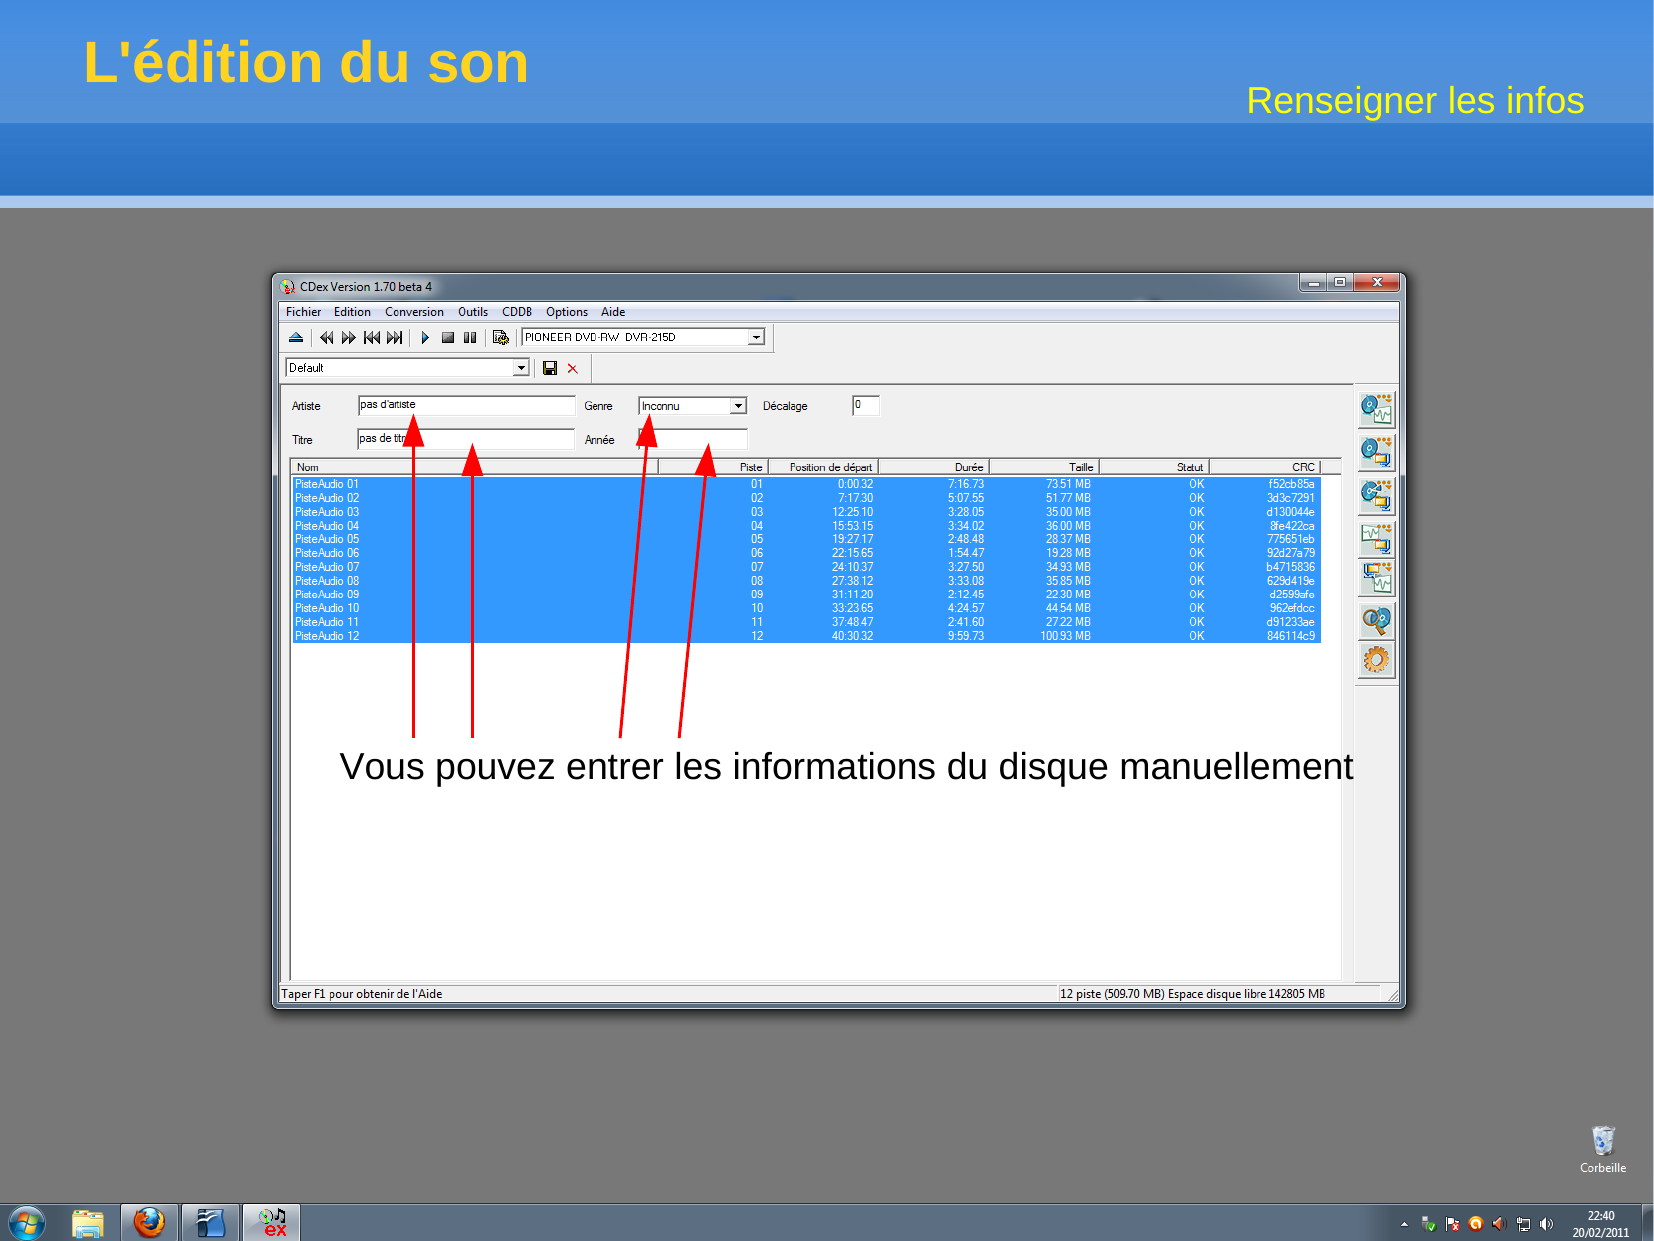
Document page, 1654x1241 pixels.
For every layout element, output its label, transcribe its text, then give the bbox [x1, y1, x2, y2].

picture [0, 0, 1654, 206]
text_box Renseigner les infos [1210, 29, 1654, 129]
picture [0, 208, 1654, 1241]
title L'édition du son [6, 17, 609, 107]
text_box Vous pouvez entrer les informations du disque manuellement [324, 738, 1370, 796]
